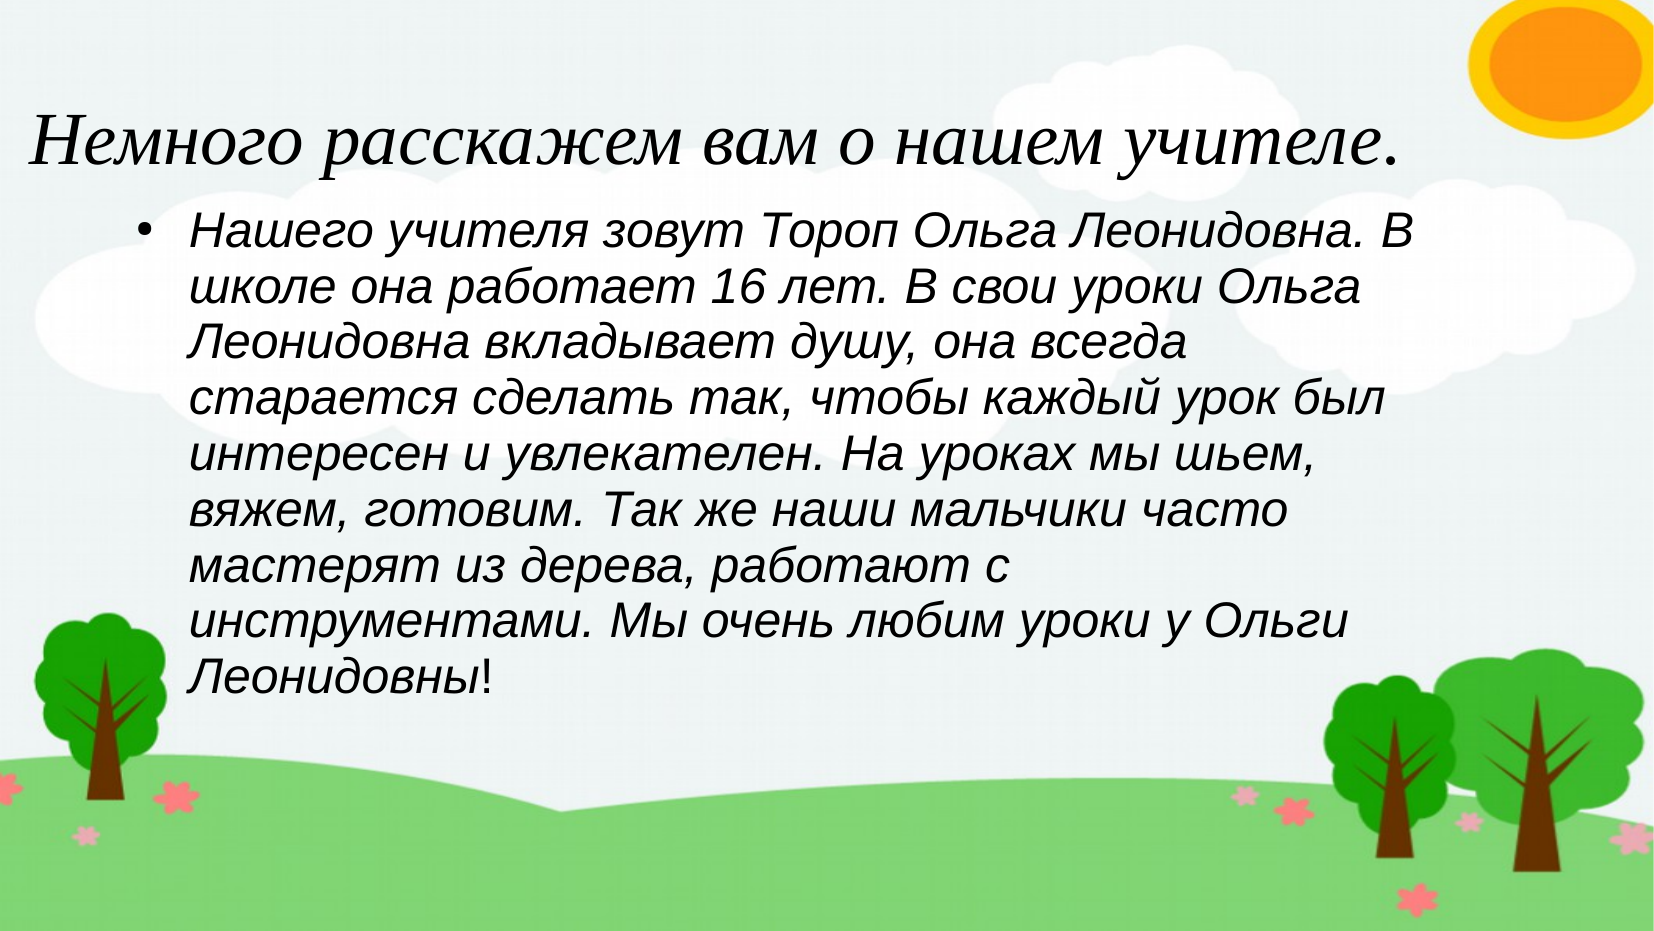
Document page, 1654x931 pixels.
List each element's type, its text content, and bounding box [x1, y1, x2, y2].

list Нашего учителя зовут Тороп Ольга Леонидовна. В школе она работает 16 лет. В свои уроки Ольга Леонидовна вкладывает душу, она всегда старается сделать так, чтобы каждый урок был интересен и увлекателен. На уроках мы шьем, вяжем, готовим. Так же наши мальчики часто мастерят из дерева, работают с инструментами. Мы очень любим уроки у Ольги Леонидовны! [118, 202, 1418, 768]
title Немного расскажем вам о нашем учителе. [29, 29, 1495, 250]
picture [0, 0, 1654, 931]
